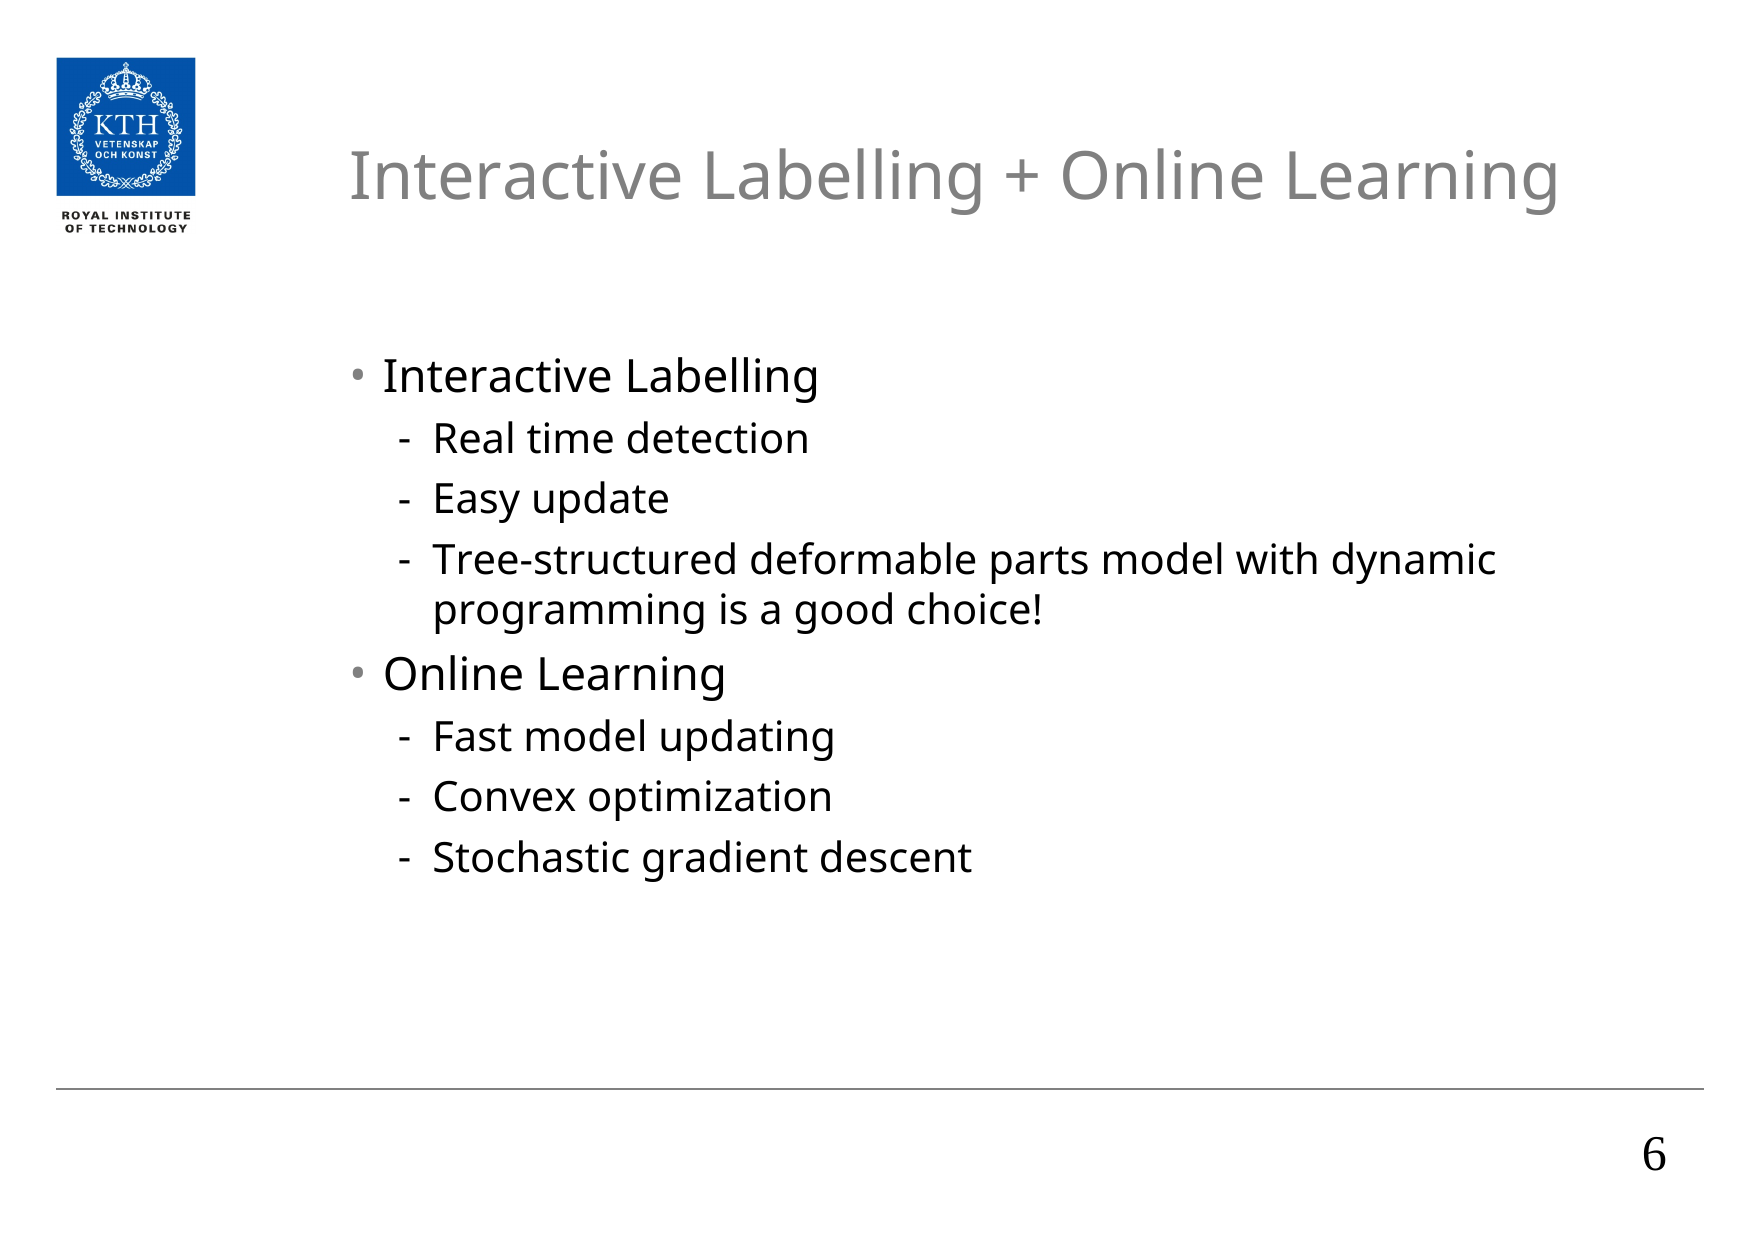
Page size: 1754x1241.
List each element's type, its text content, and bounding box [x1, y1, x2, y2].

picture [56, 57, 196, 234]
title Interactive Labelling + Online Learning [349, 69, 1663, 277]
list Interactive Labelling Real time detection Easy update Tree-structured deformable parts model with dynamic programming is a good choice! Online Learning Fast model updating Convex optimization Stochastic gradient descent [349, 338, 1667, 1073]
